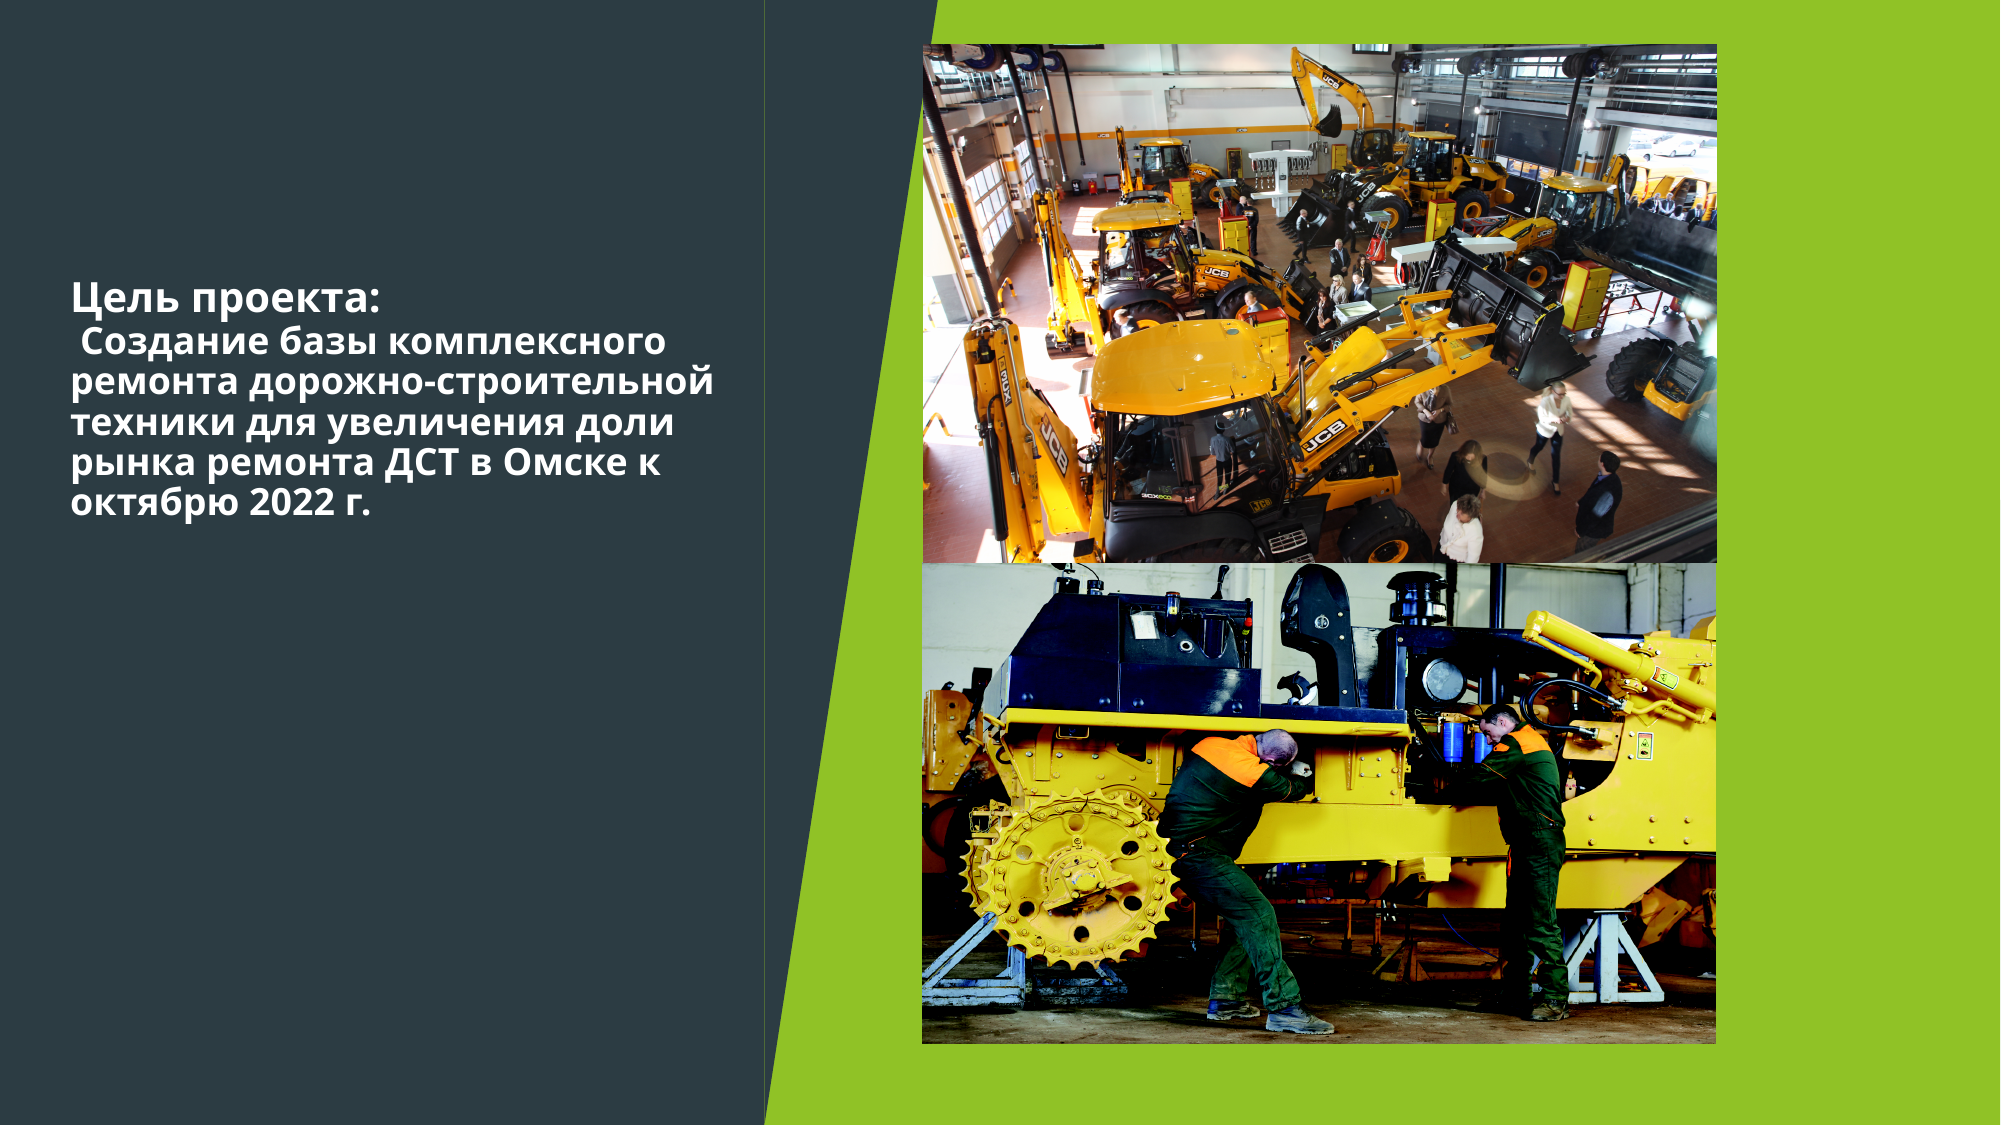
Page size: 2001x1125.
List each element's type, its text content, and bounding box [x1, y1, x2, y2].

title Цель проекта: Создание базы комплексного ремонта дорожно-строительной техники для увеличения доли рынка ремонта ДСТ в Омске к октябрю 2022 г. [55, 105, 801, 696]
text_box [0, 0, 2000, 1125]
picture [922, 44, 1717, 1044]
